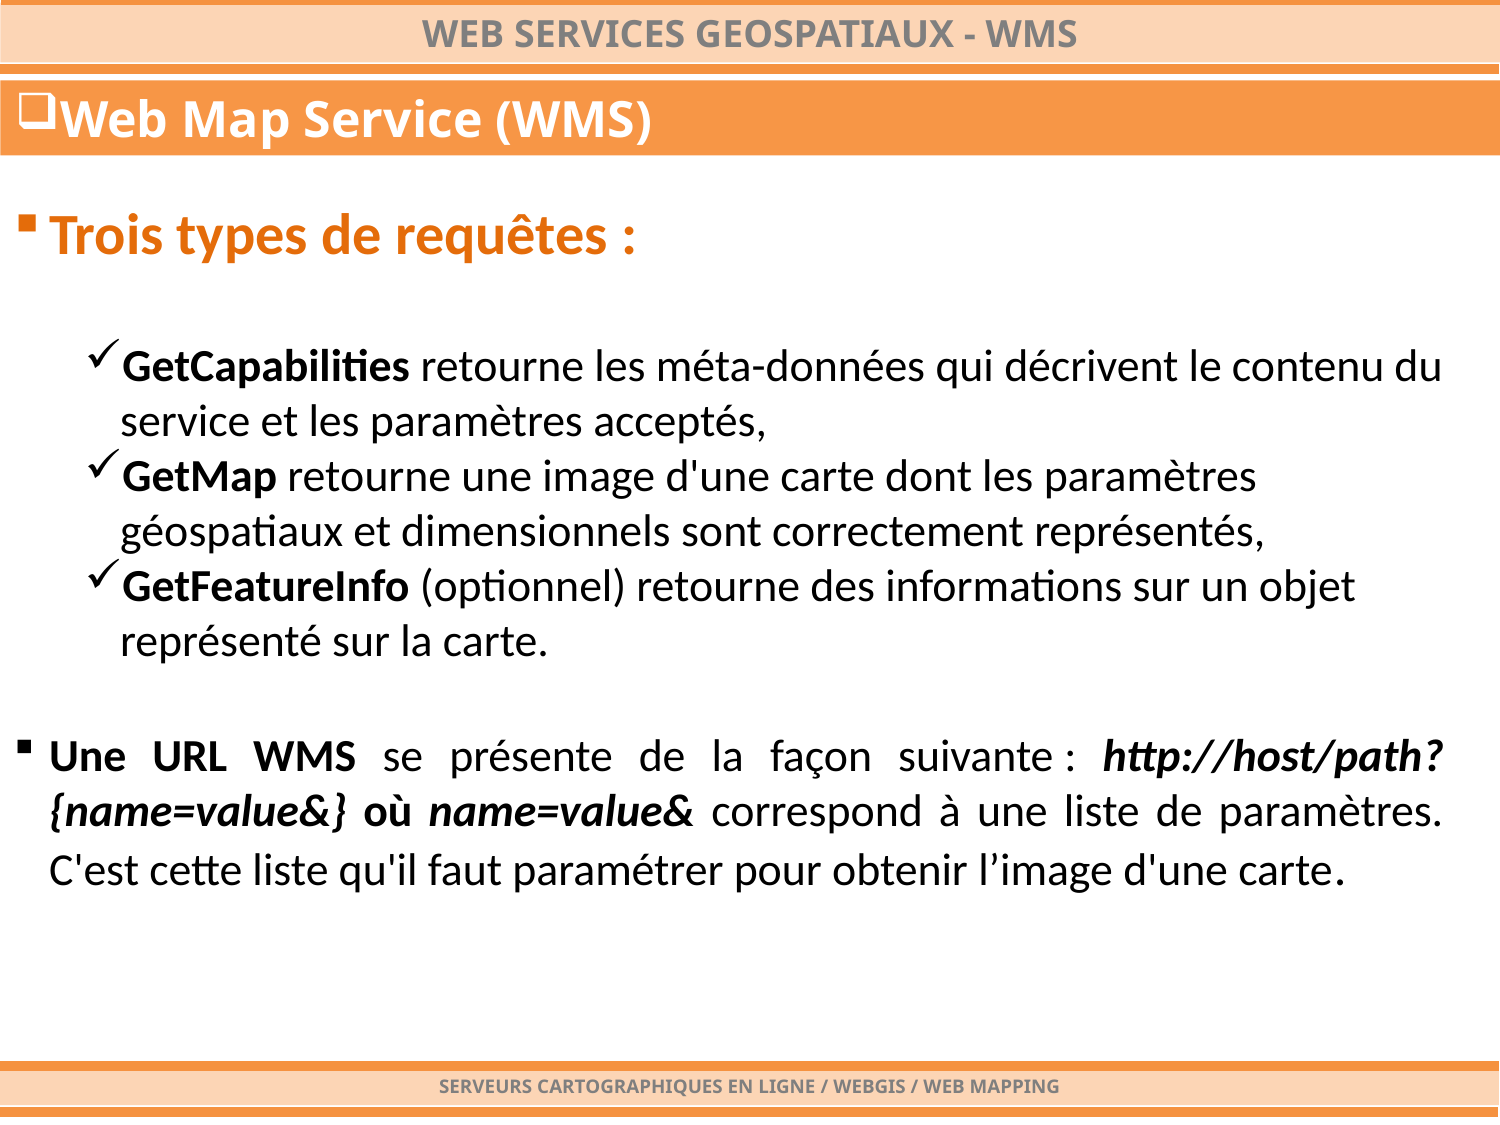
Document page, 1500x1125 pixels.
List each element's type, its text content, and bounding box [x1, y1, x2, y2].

text_box Trois types de requêtes : GetCapabilities retourne les méta-données qui décrivent le contenu du service et les paramètres acceptés, GetMap retourne une image d'une carte dont les paramètres géospatiaux et dimensionnels sont correctement représentés, GetFeatureInfo (optionnel) retourne des informations sur un objet représenté sur la carte. Une URL WMS se présente de la façon suivante : http://host/path?{name=value&} où name=value& correspond à une liste de paramètres. C'est cette liste qu'il faut paramétrer pour obtenir l’image d'une carte. [0, 188, 1459, 1061]
text_box Web Map Service (WMS) [0, 80, 1500, 156]
text_box Trois types de requêtes : GetCapabilities retourne les méta-données qui décrivent le contenu du service et les paramètres acceptés, GetMap retourne une image d'une carte dont les paramètres géospatiaux et dimensionnels sont correctement représentés, GetFeatureInfo (optionnel) retourne des informations sur un objet représenté sur la carte. Une URL WMS se présente de la façon suivante : http://host/path?{name=value&} où name=value& correspond à une liste de paramètres. C'est cette liste qu'il faut paramétrer pour obtenir l’image d'une carte. [0, 1117, 1459, 1125]
text_box WEB SERVICES GEOSPATIAUX - WMS [0, 2, 1500, 63]
text_box SERVEURS CARTOGRAPHIQUES EN LIGNE / WEBGIS / WEB MAPPING [0, 1071, 1499, 1106]
